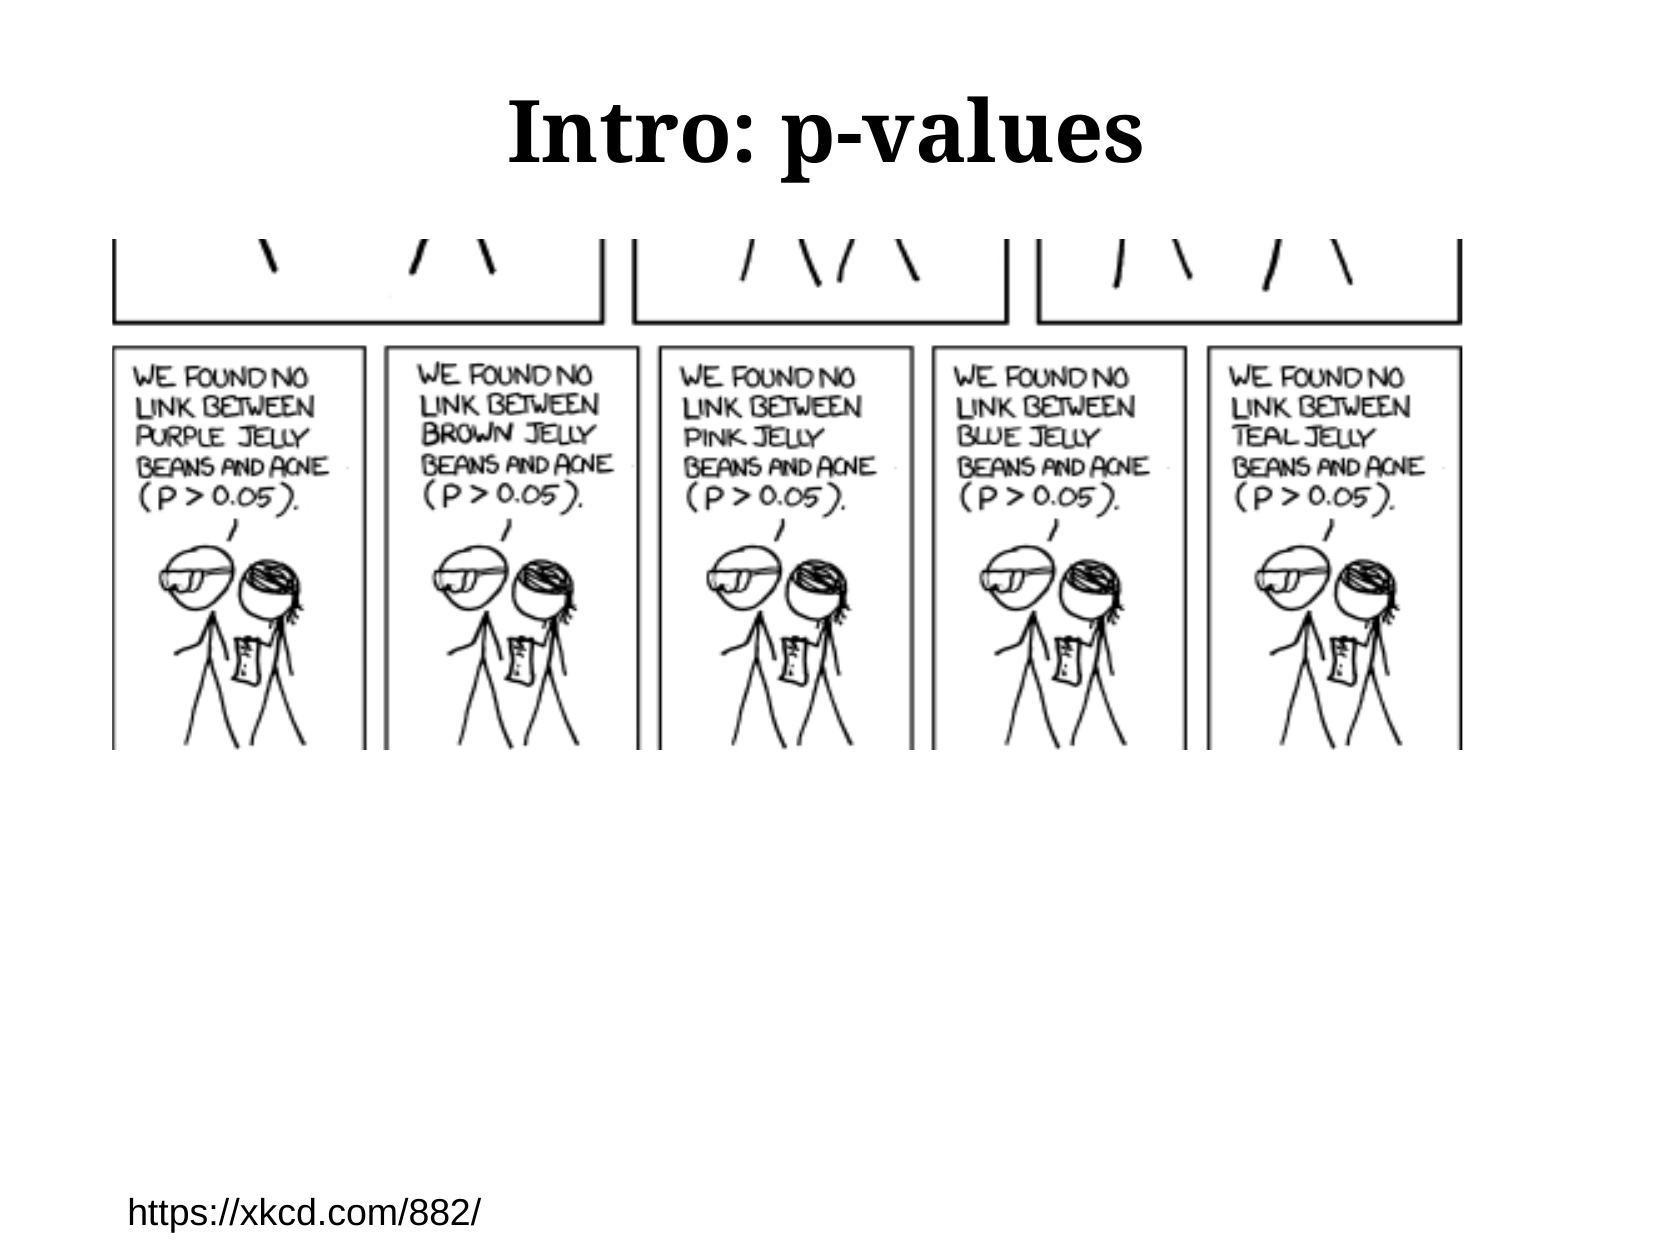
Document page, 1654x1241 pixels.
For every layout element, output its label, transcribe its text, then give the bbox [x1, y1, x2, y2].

text_box https://xkcd.com/882/ [112, 1184, 751, 1241]
picture [112, 239, 1463, 750]
title Intro: p-values [82, 25, 1571, 233]
